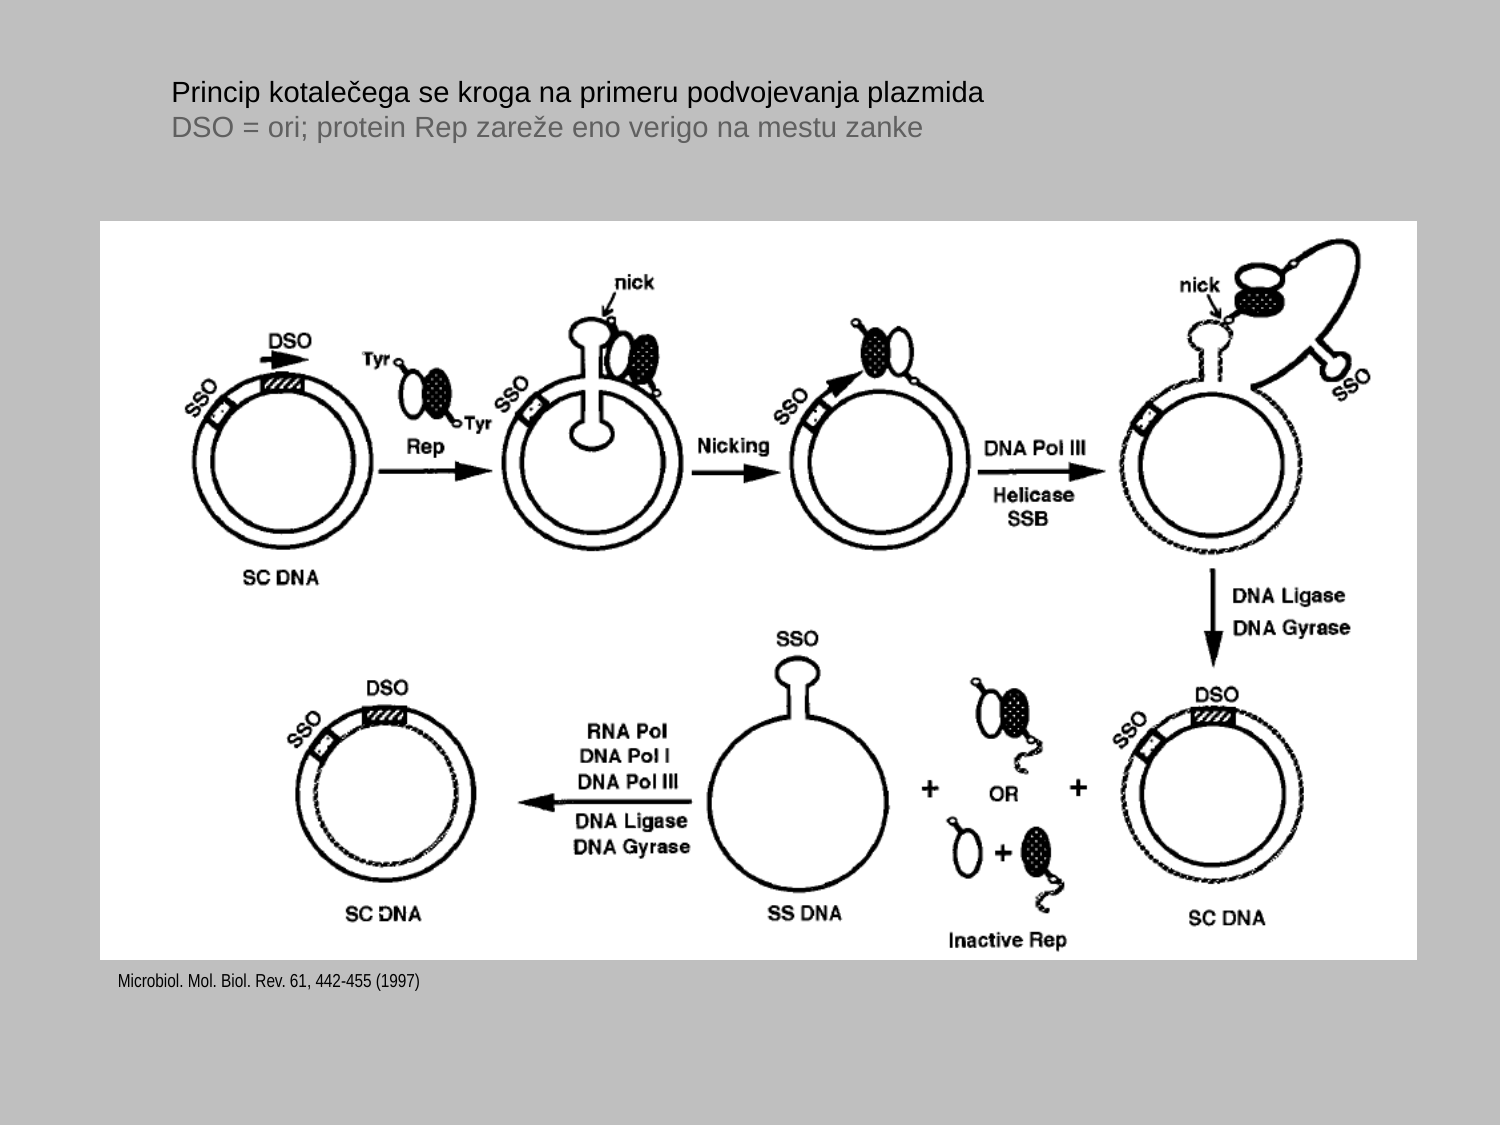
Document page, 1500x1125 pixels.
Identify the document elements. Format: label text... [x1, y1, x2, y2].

text_box Princip kotalečega se kroga na primeru podvojevanja plazmida DSO = ori; protein Rep zareže eno verigo na mestu zanke [156, 66, 1001, 152]
text_box Microbiol. Mol. Biol. Rev. 61, 442-455 (1997) [103, 961, 435, 999]
picture [100, 221, 1417, 960]
